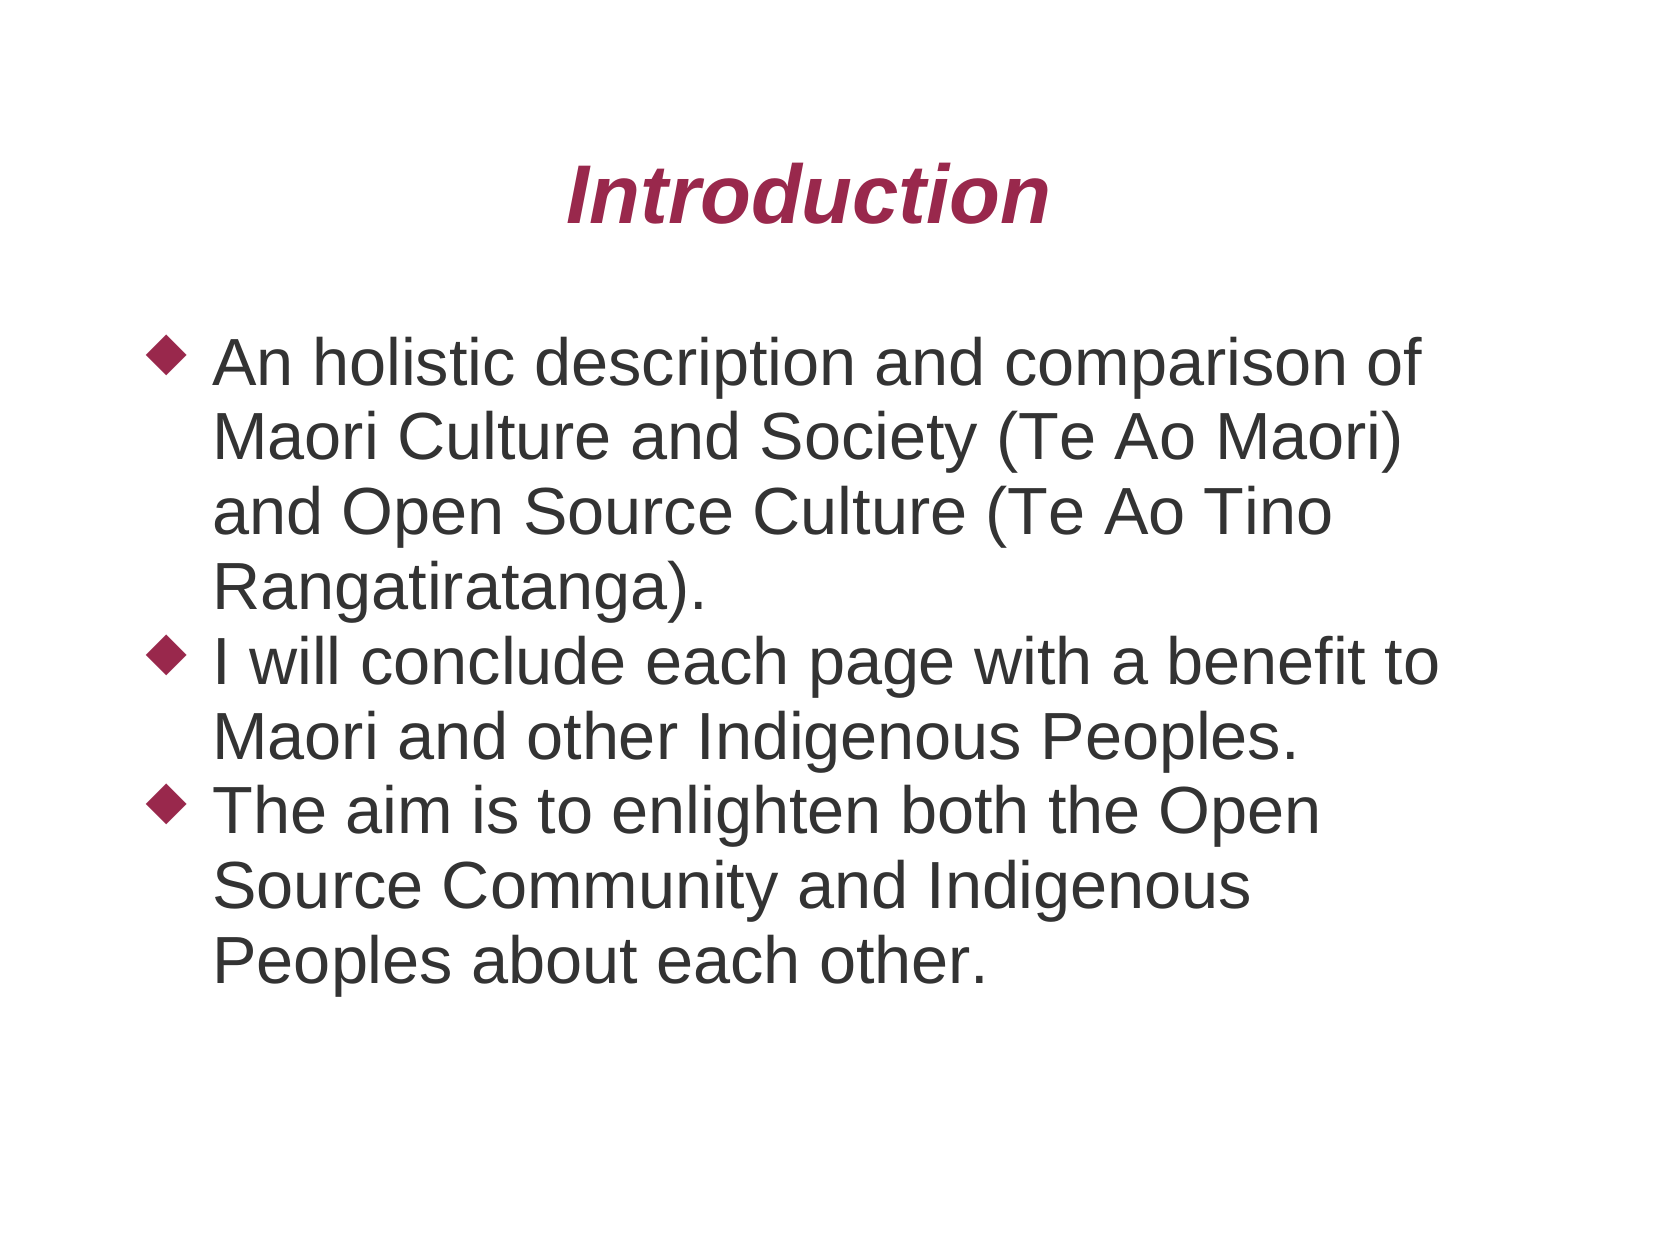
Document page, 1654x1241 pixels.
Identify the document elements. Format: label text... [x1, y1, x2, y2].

list An holistic description and comparison of Maori Culture and Society (Te Ao Maori) and Open Source Culture (Te Ao Tino Rangatiratanga). I will conclude each page with a benefit to Maori and other Indigenous Peoples. The aim is to enlighten both the Open Source Community and Indigenous Peoples about each other. [129, 324, 1489, 998]
title Introduction [82, 90, 1536, 298]
